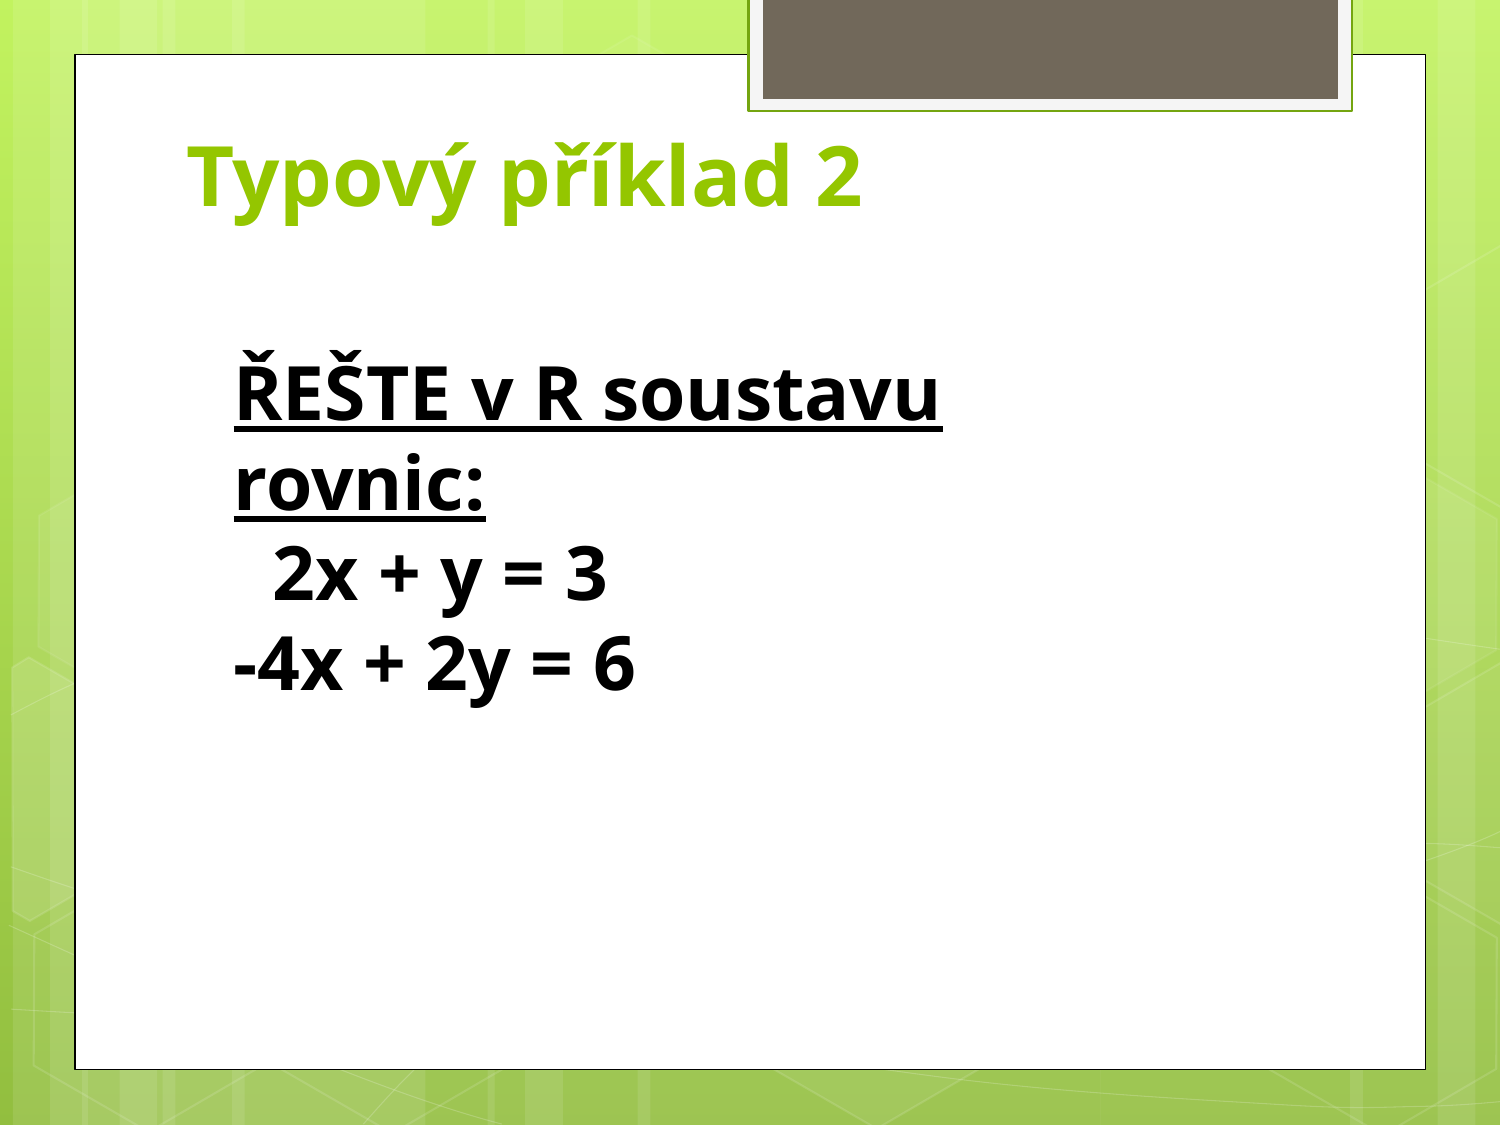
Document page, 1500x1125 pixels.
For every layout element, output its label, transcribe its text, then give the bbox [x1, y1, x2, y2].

text_box ŘEŠTE v R soustavu rovnic: 2x + y = 3 -4x + 2y = 6 [218, 338, 1223, 713]
title Typový příklad 2 [171, 42, 1415, 231]
